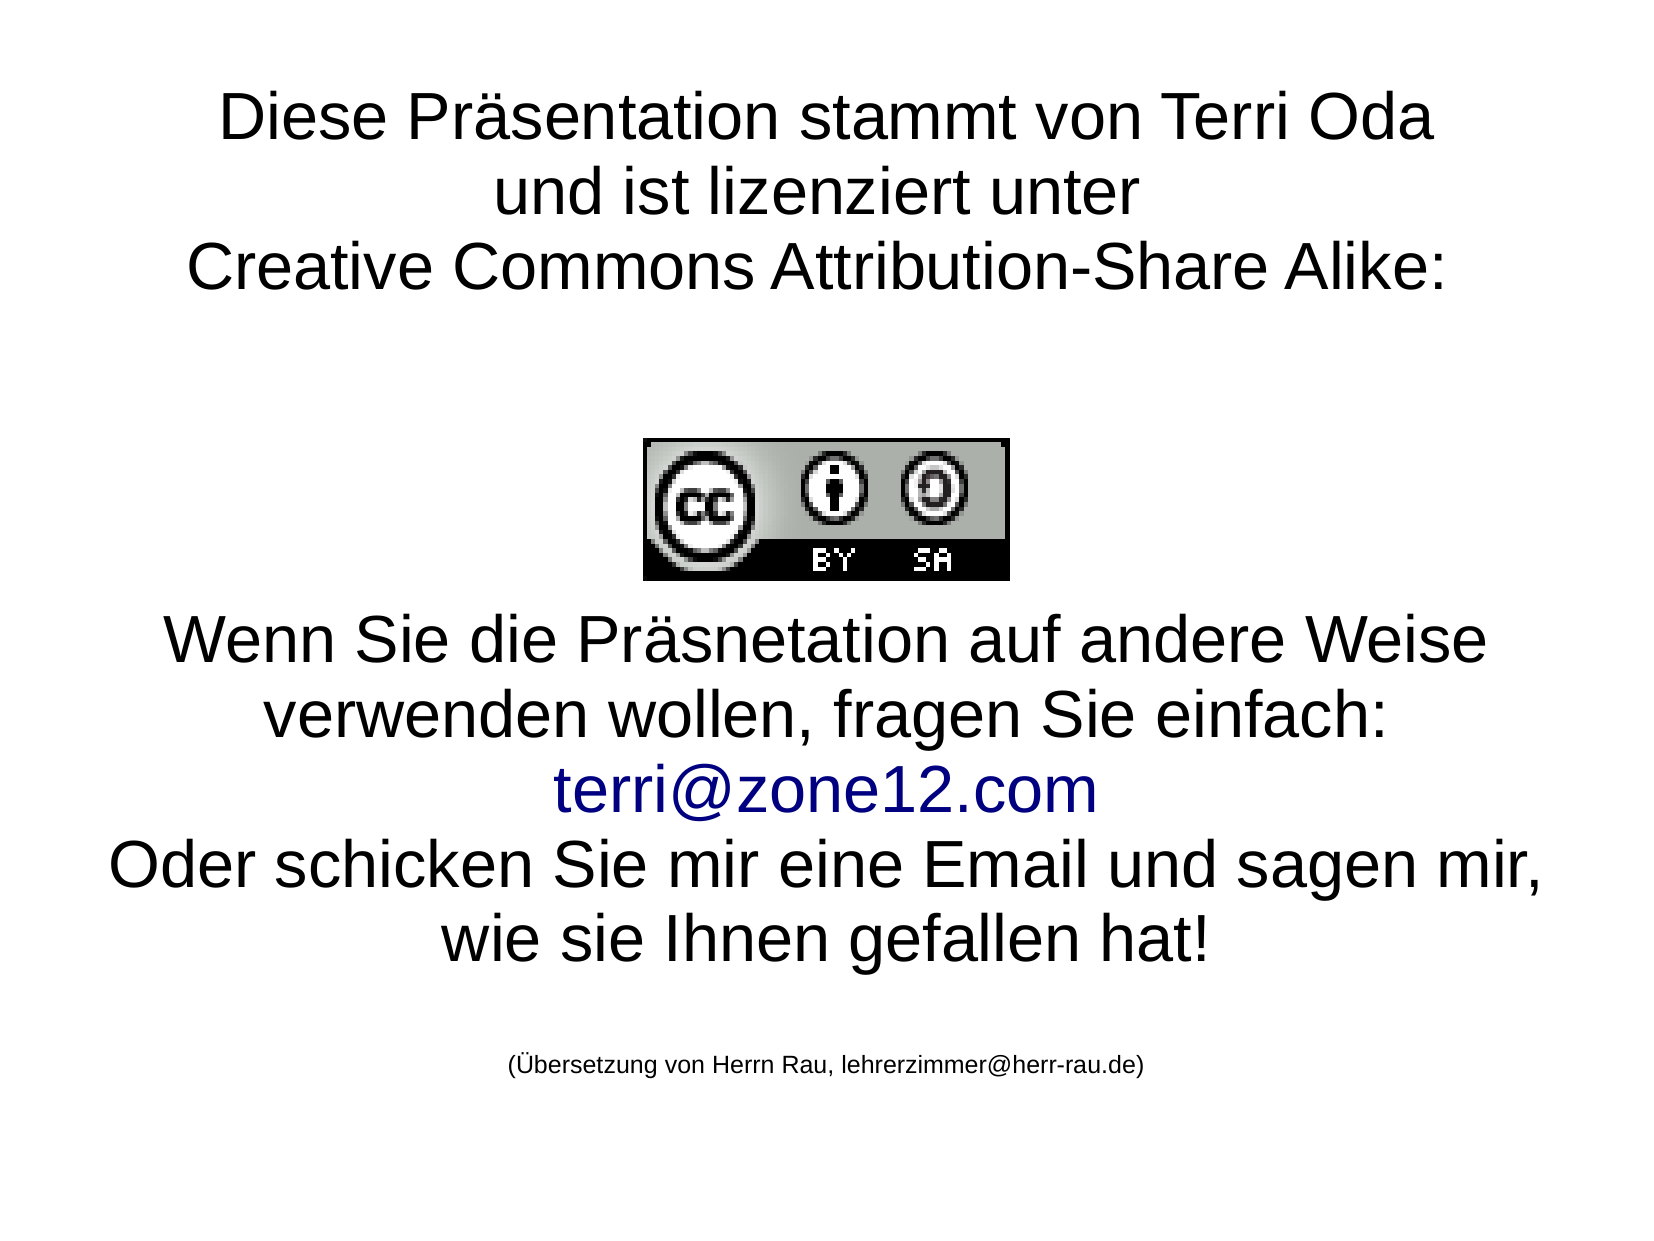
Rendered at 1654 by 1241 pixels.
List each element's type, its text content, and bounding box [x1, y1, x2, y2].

picture [643, 438, 1010, 581]
subtitle Diese Präsentation stammt von Terri Oda und ist lizenziert unter Creative Commons Attribution-Share Alike: Wenn Sie die Präsnetation auf andere Weise verwenden wollen, fragen Sie einfach: terri@zone12.com Oder schicken Sie mir eine Email und sagen mir, wie sie Ihnen gefallen hat! (Übersetzung von Herrn Rau, lehrerzimmer@herr-rau.de) [82, 49, 1571, 1109]
